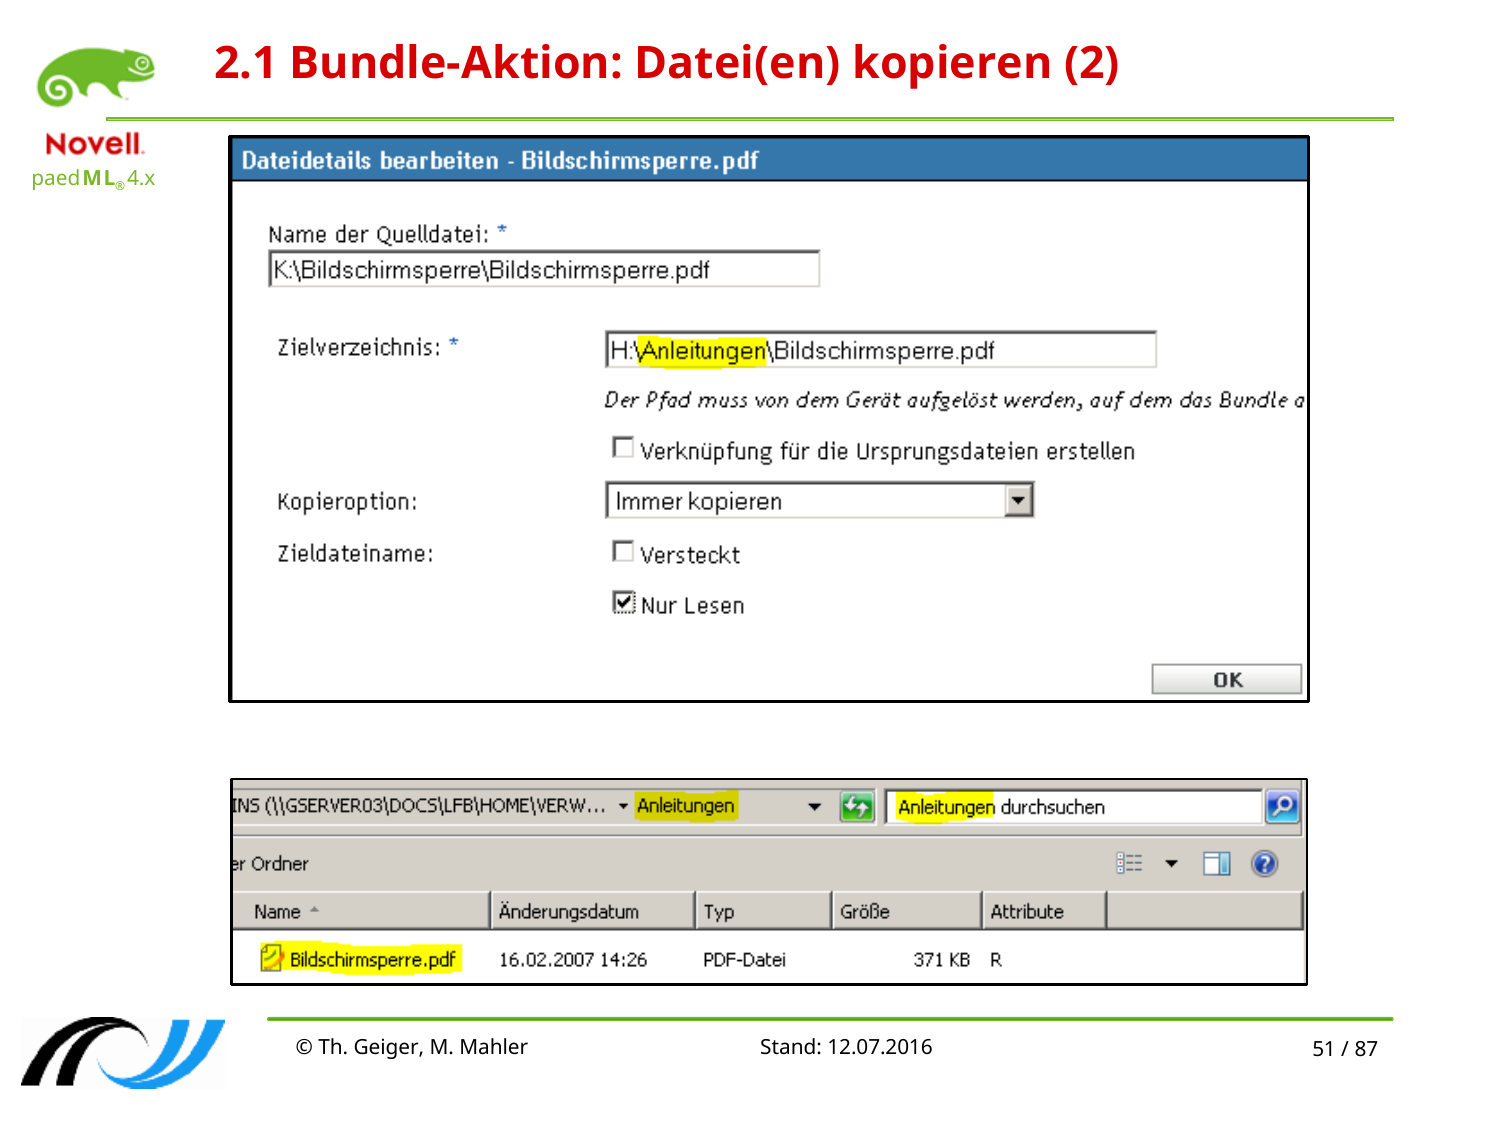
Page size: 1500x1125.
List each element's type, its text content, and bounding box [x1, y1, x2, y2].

picture [232, 780, 1306, 984]
picture [21, 1017, 225, 1089]
title 2.1 Bundle-Aktion: Datei(en) kopieren (2) [214, 16, 1393, 108]
picture [24, 32, 167, 175]
picture [231, 137, 1308, 701]
